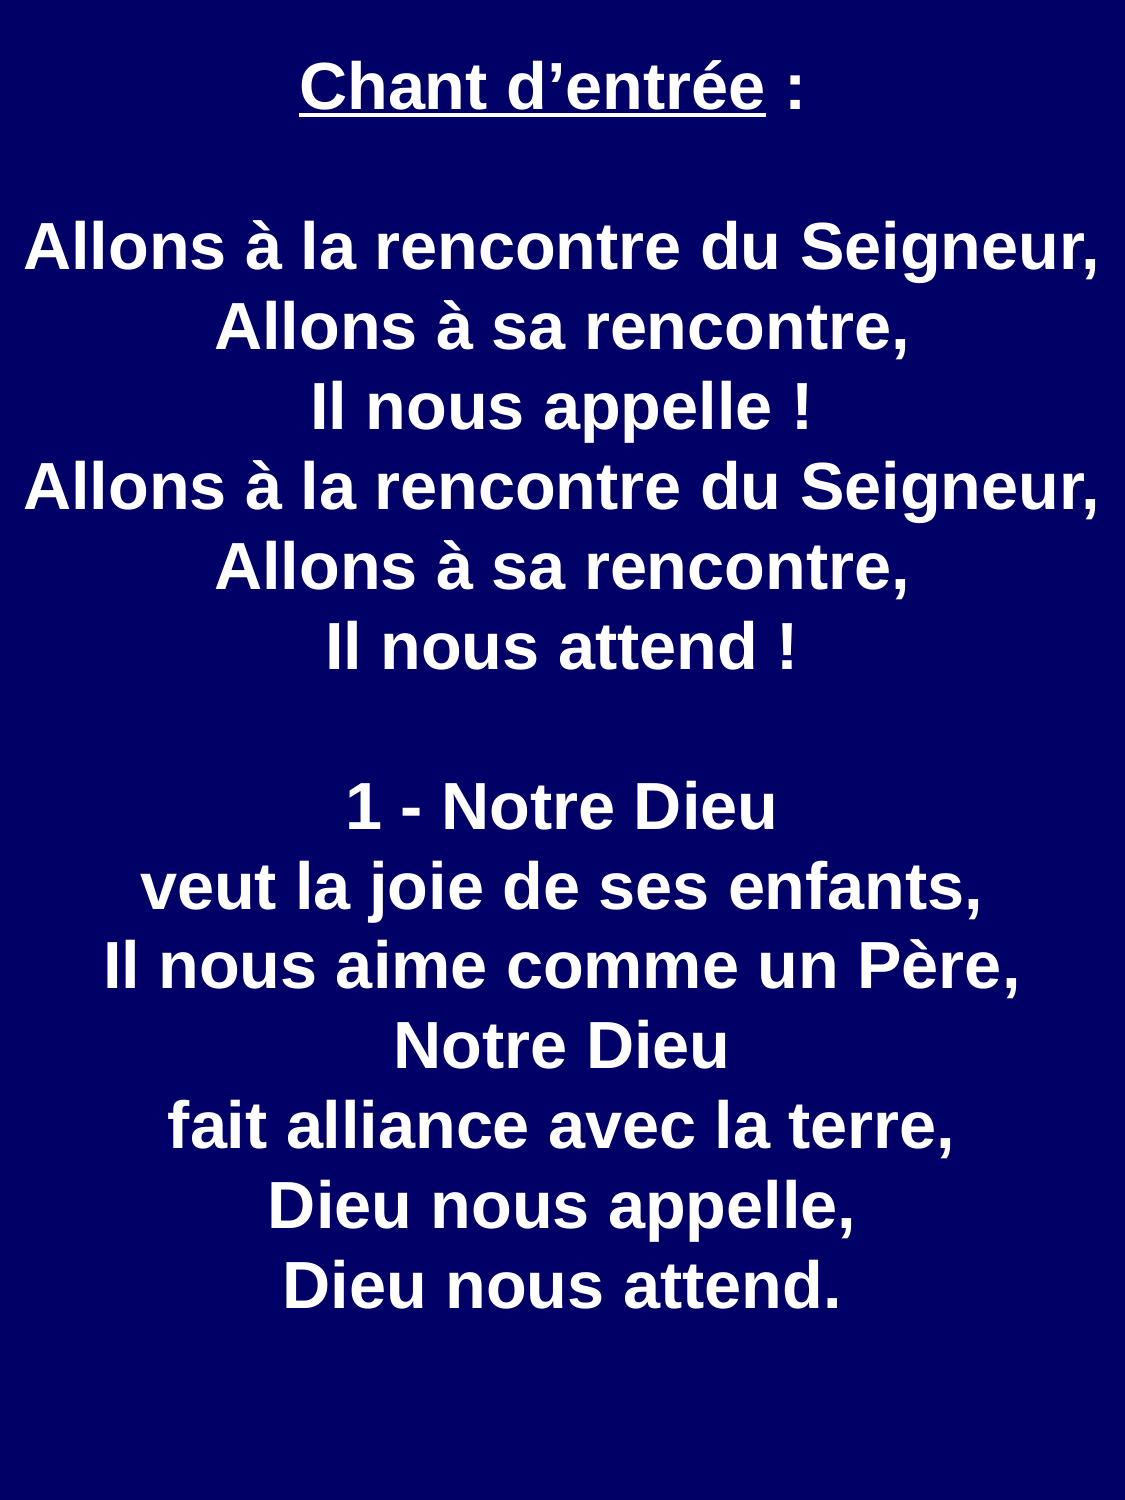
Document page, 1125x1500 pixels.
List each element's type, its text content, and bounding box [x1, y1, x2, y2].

text_box Chant d’entrée : Allons à la rencontre du Seigneur, Allons à sa rencontre, Il nous appelle ! Allons à la rencontre du Seigneur, Allons à sa rencontre, Il nous attend ! 1 - Notre Dieu veut la joie de ses enfants, Il nous aime comme un Père, Notre Dieu fait alliance avec la terre, Dieu nous appelle, Dieu nous attend. [0, 35, 1125, 1500]
